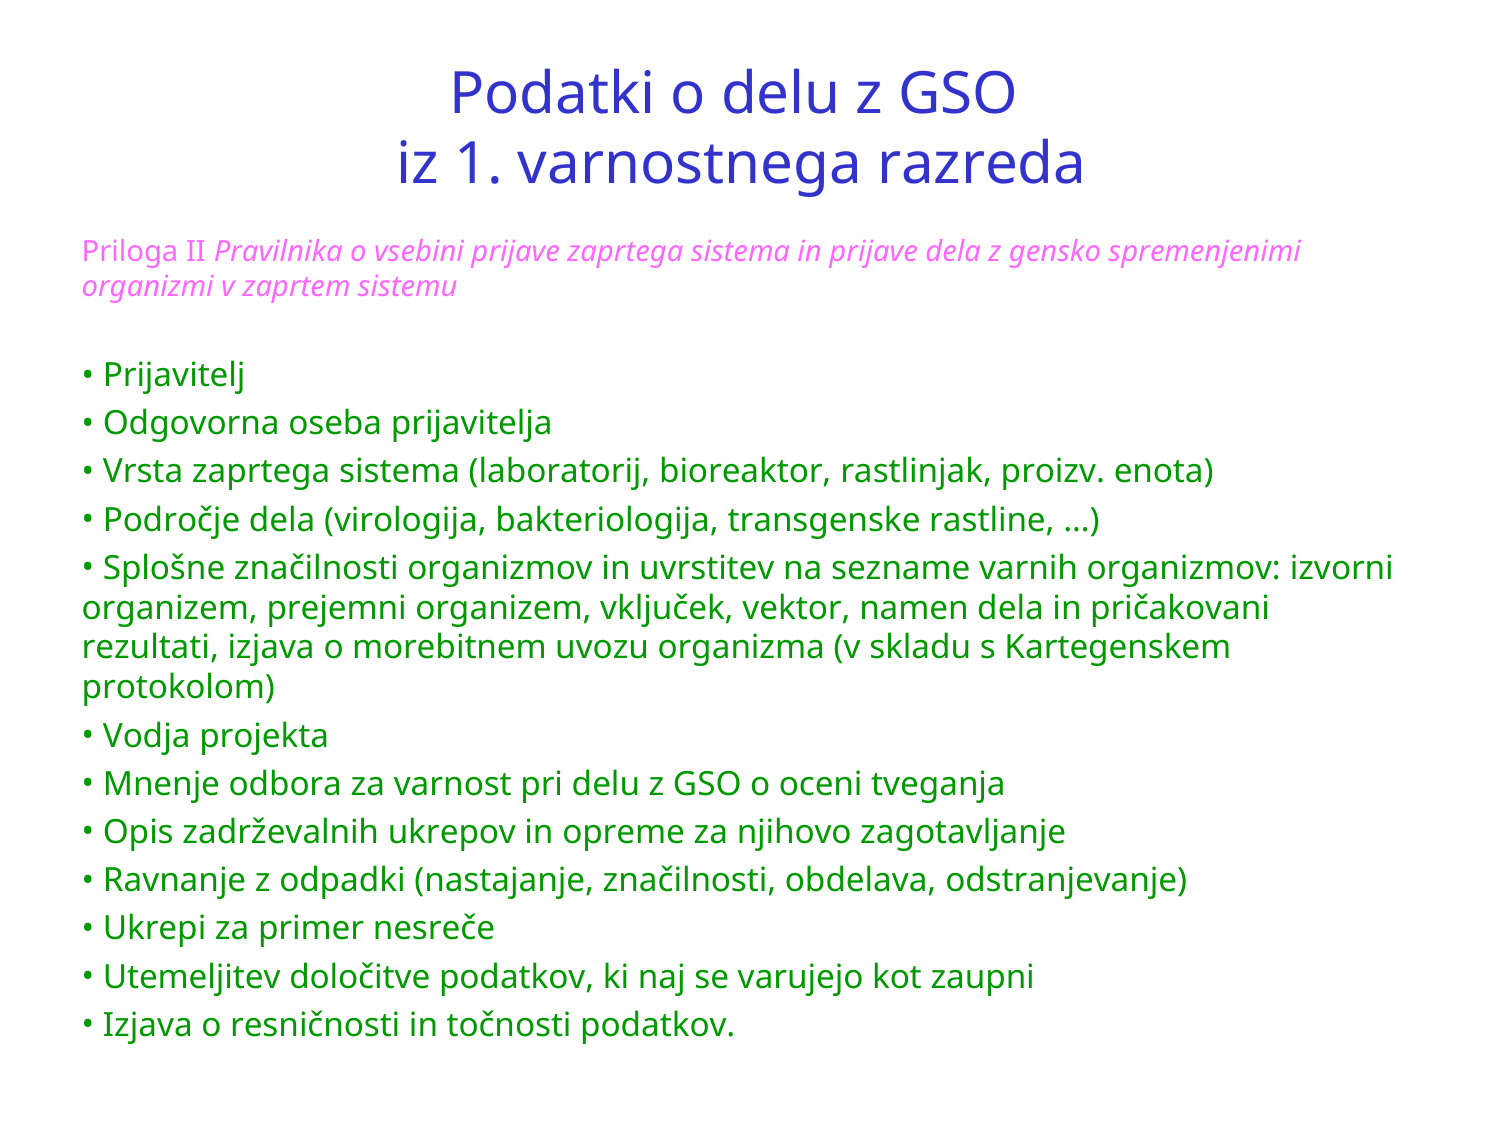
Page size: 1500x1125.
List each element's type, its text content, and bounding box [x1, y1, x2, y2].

title Podatki o delu z GSO iz 1. varnostnega razreda [99, 48, 1384, 204]
list Priloga II Pravilnika o vsebini prijave zaprtega sistema in prijave dela z gensko spremenjenimi organizmi v zaprtem sistemu Prijavitelj Odgovorna oseba prijavitelja Vrsta zaprtega sistema (laboratorij, bioreaktor, rastlinjak, proizv. enota) Področje dela (virologija, bakteriologija, transgenske rastline, …) Splošne značilnosti organizmov in uvrstitev na sezname varnih organizmov: izvorni organizem, prejemni organizem, vključek, vektor, namen dela in pričakovani rezultati, izjava o morebitnem uvozu organizma (v skladu s Kartegenskem protokolom) Vodja projekta Mnenje odbora za varnost pri delu z GSO o oceni tveganja Opis zadrževalnih ukrepov in opreme za njihovo zagotavljanje Ravnanje z odpadki (nastajanje, značilnosti, obdelava, odstranjevanje) Ukrepi za primer nesreče Utemeljitev določitve podatkov, ki naj se varujejo kot zaupni Izjava o resničnosti in točnosti podatkov. [66, 224, 1412, 1060]
